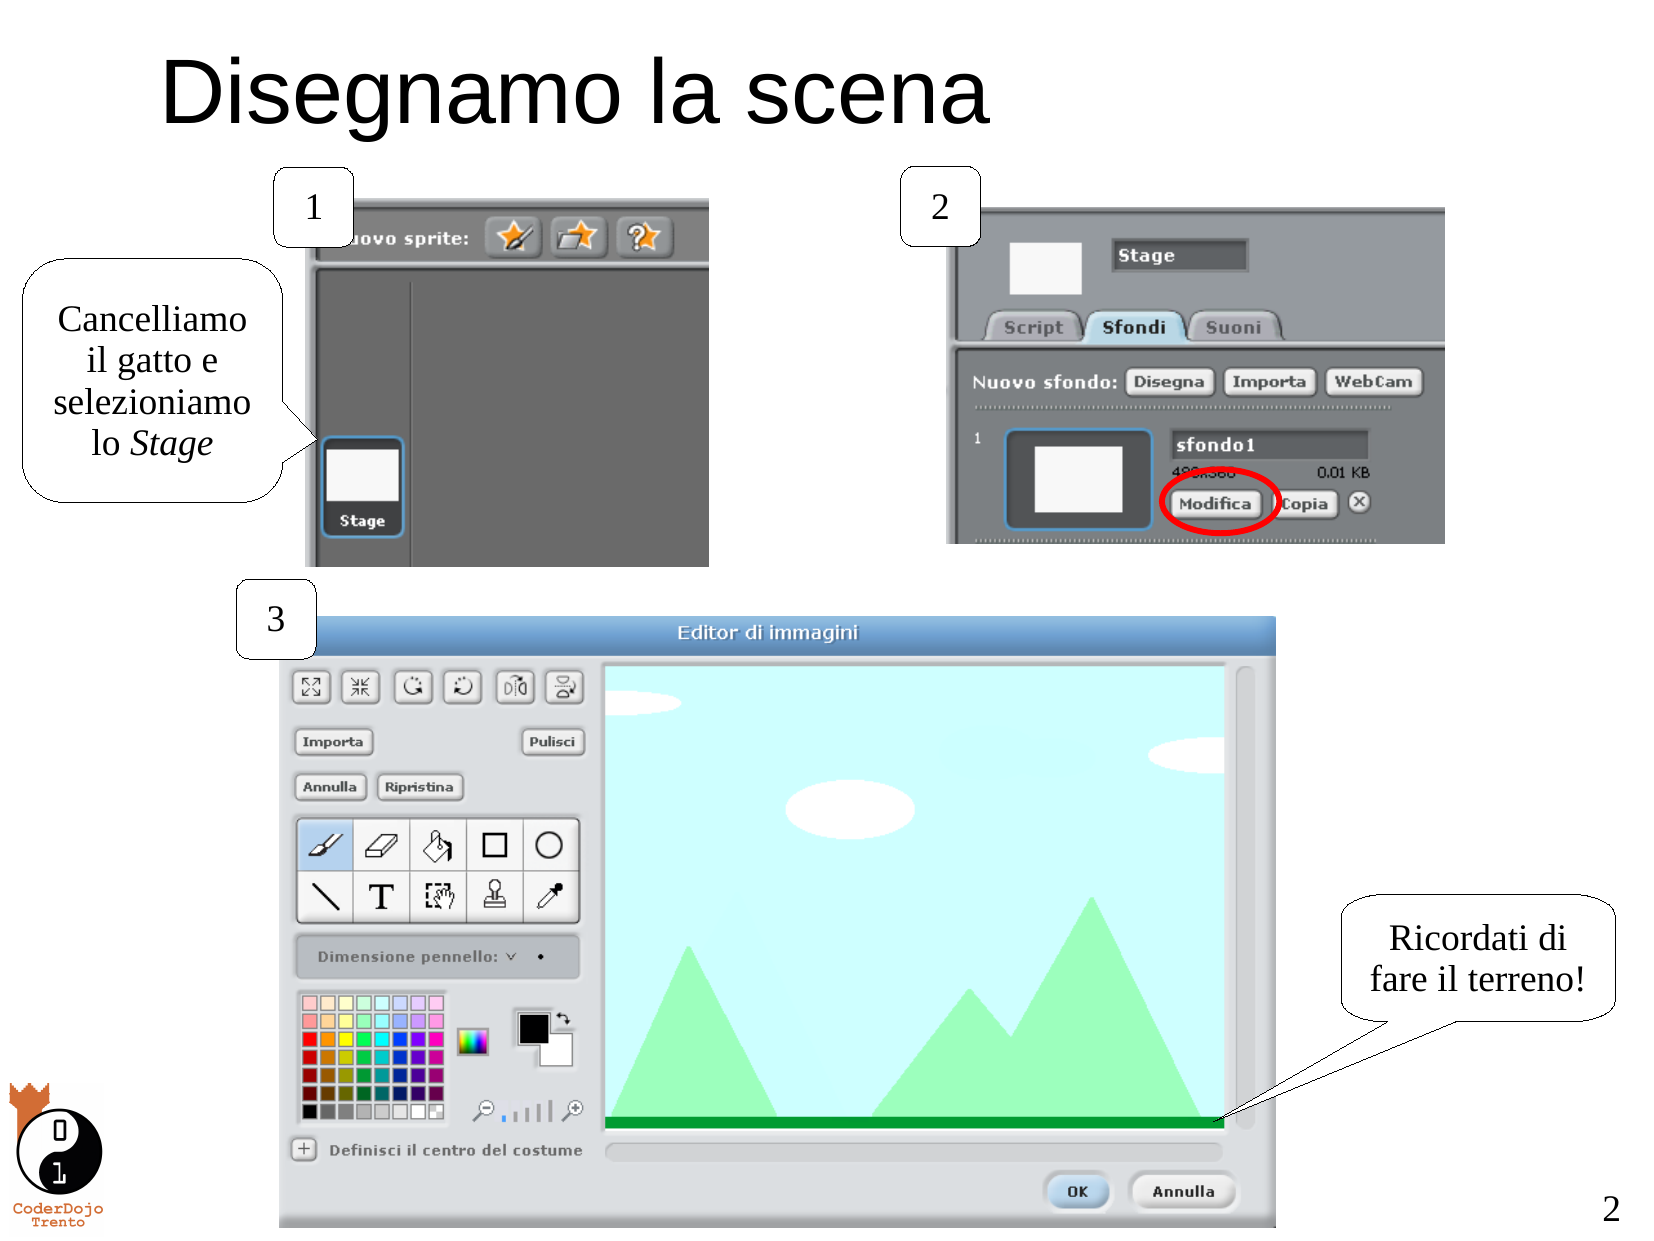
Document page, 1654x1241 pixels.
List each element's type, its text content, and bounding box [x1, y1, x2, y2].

text_box 3 [236, 579, 317, 660]
text_box Cancelliamo il gatto e selezioniamo lo Stage [22, 258, 318, 503]
text_box 2 [900, 166, 981, 247]
text_box 2 [1587, 1180, 1638, 1238]
picture [946, 207, 1445, 544]
text_box 1 [273, 167, 354, 248]
picture [9, 1083, 104, 1237]
text_box Ricordati di fare il terreno! [1213, 894, 1616, 1122]
title Disegnamo la scena [8, 17, 1143, 167]
picture [305, 198, 709, 567]
picture [279, 616, 1276, 1228]
